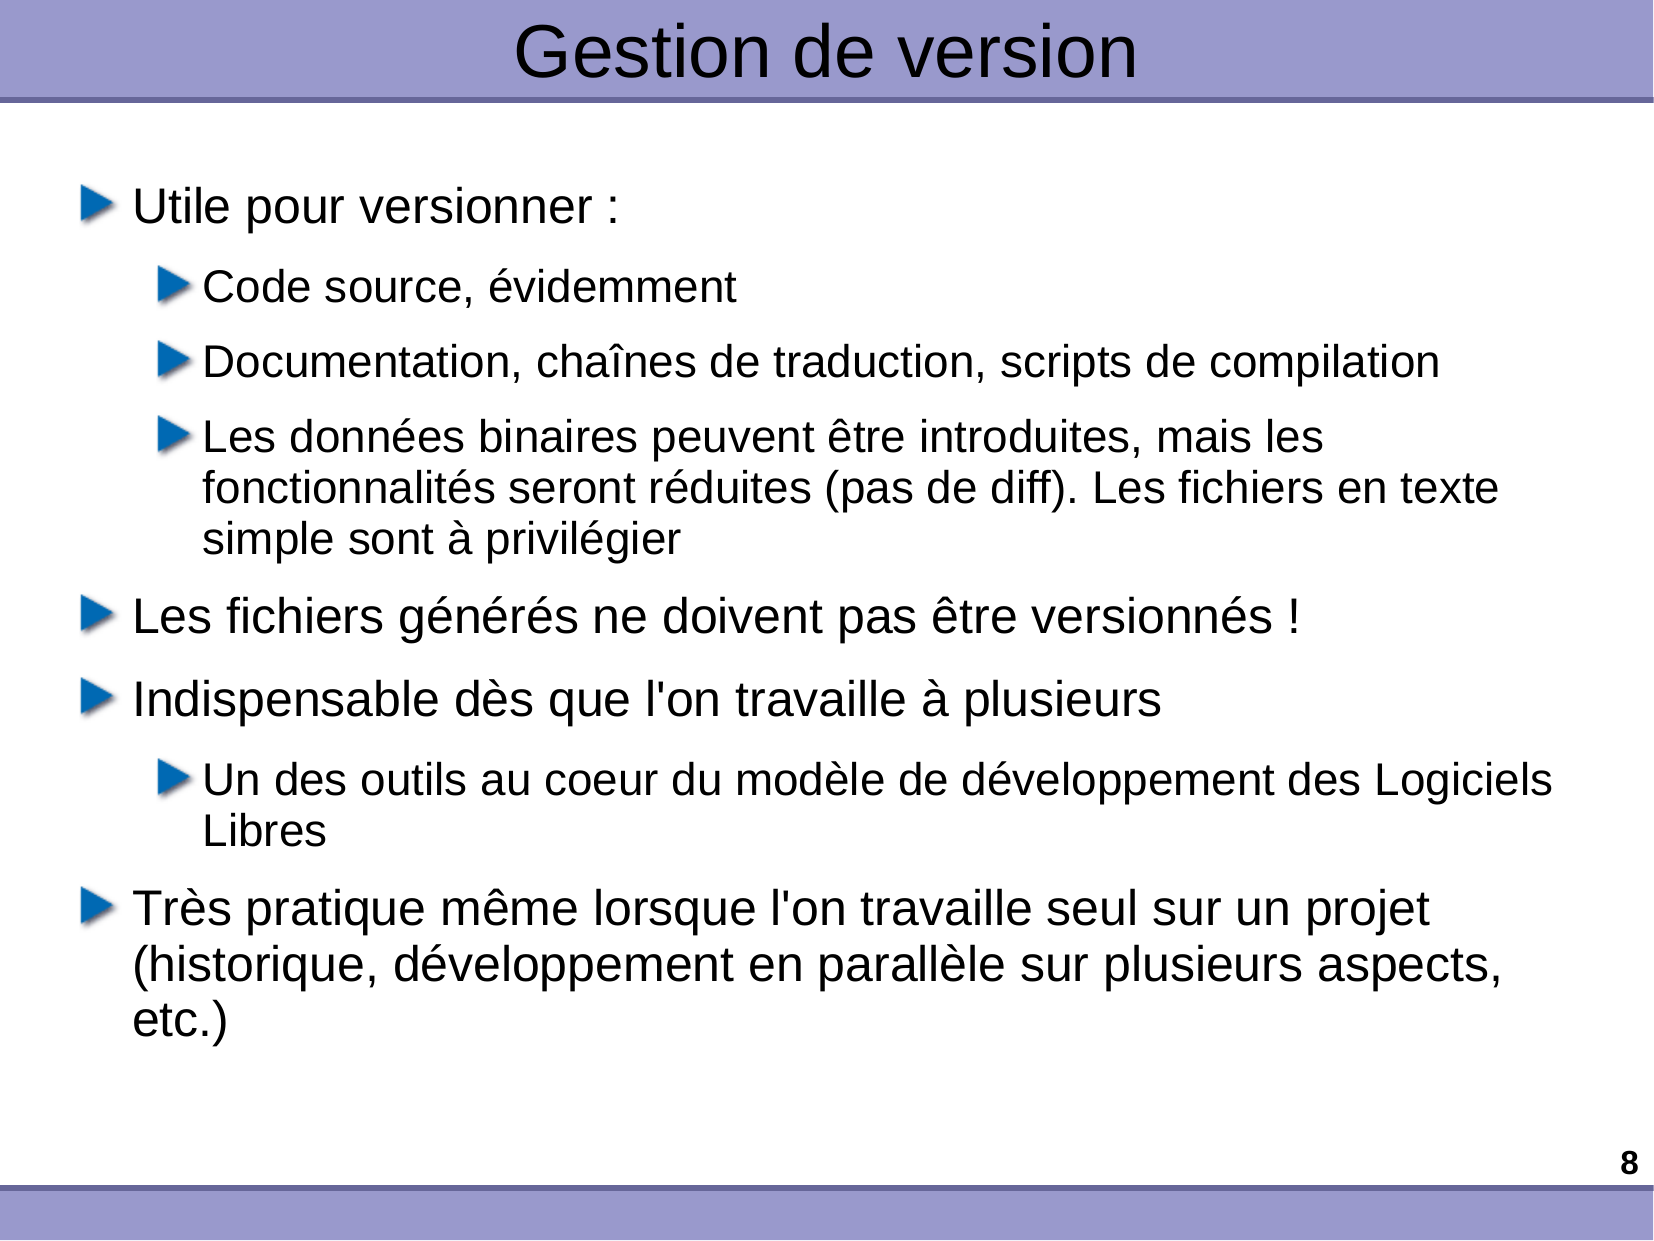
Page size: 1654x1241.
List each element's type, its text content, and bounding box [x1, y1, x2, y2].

title Gestion de version [0, 4, 1654, 98]
list Utile pour versionner : Code source, évidemment Documentation, chaînes de traduction, scripts de compilation Les données binaires peuvent être introduites, mais les fonctionnalités seront réduites (pas de diff). Les fichiers en texte simple sont à privilégier Les fichiers générés ne doivent pas être versionnés ! Indispensable dès que l'on travaille à plusieurs Un des outils au coeur du modèle de développement des Logiciels Libres Très pratique même lorsque l'on travaille seul sur un projet (historique, développement en parallèle sur plusieurs aspects, etc.) [61, 177, 1585, 1126]
